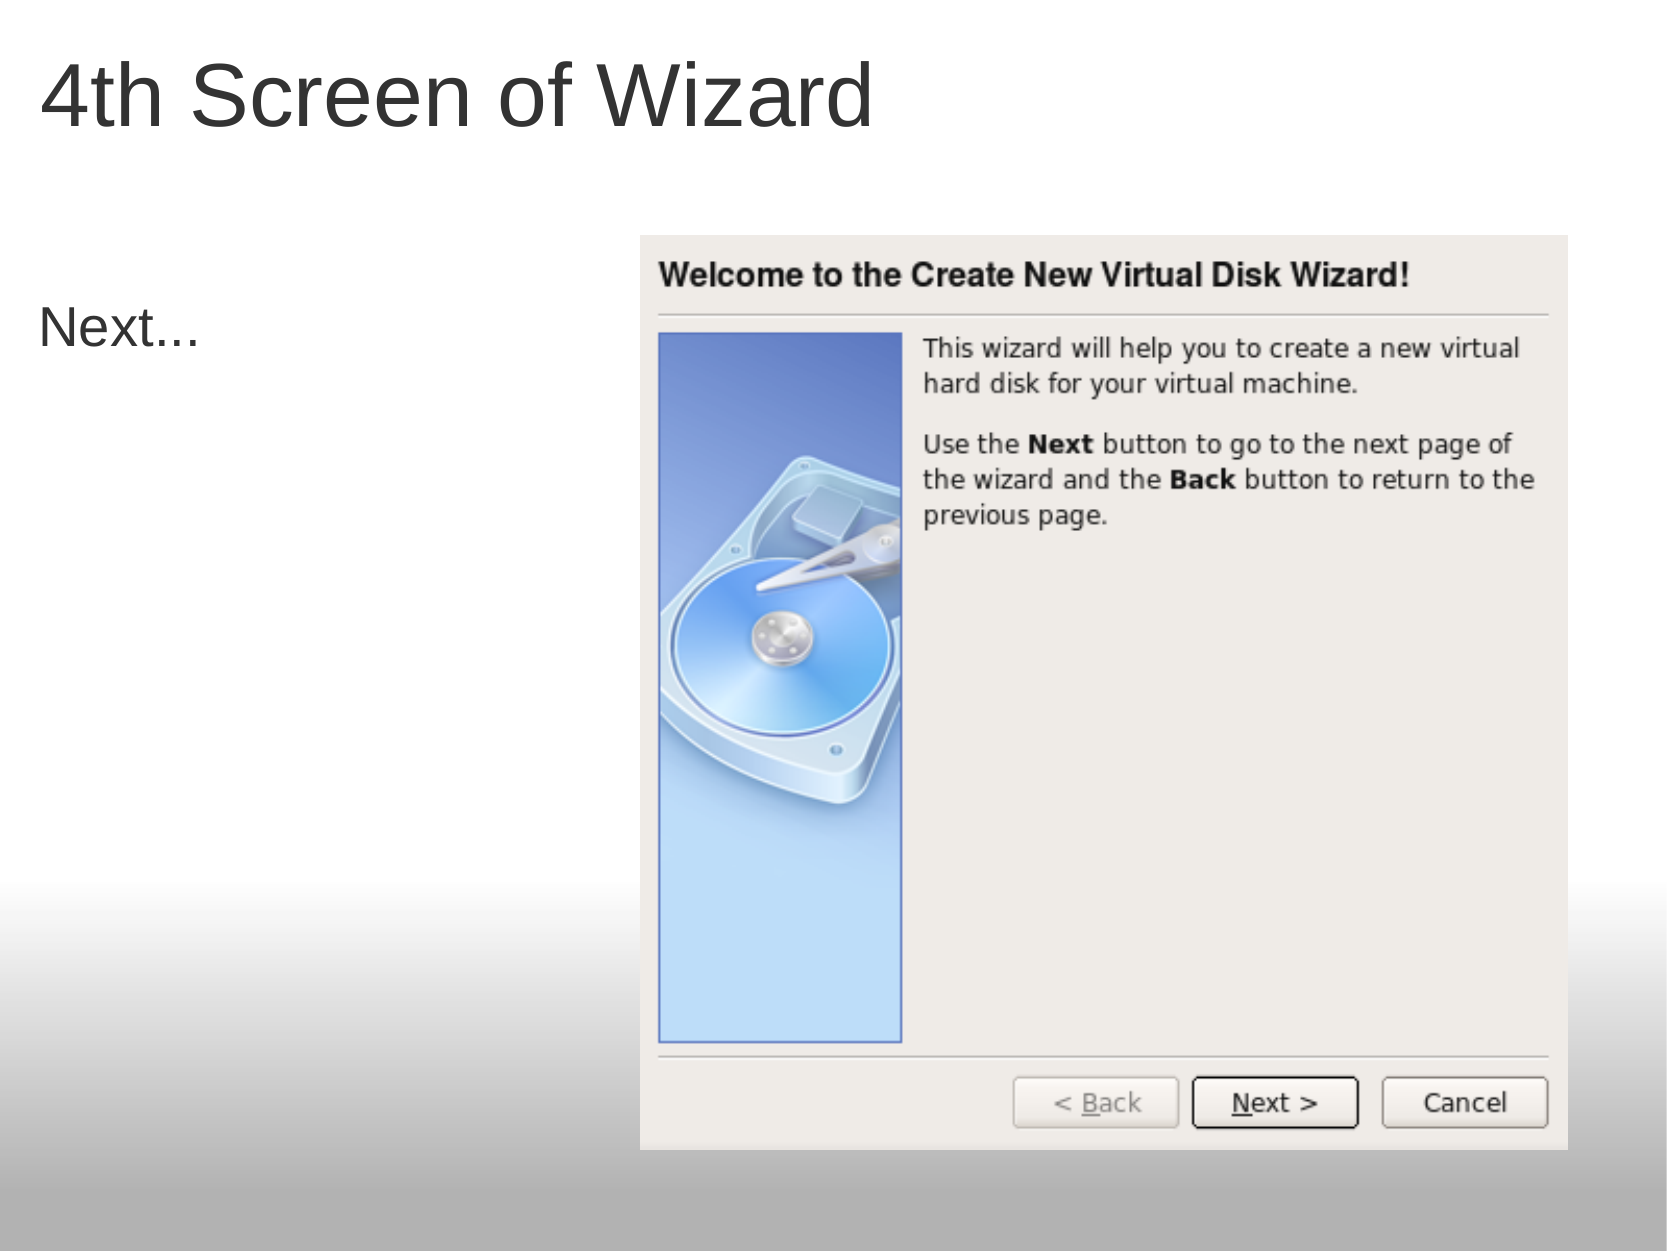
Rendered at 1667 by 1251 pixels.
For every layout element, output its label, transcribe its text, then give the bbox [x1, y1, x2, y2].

picture [0, 0, 1667, 1251]
title 4th Screen of Wizard [40, 50, 1627, 201]
list Next... [38, 298, 541, 1089]
